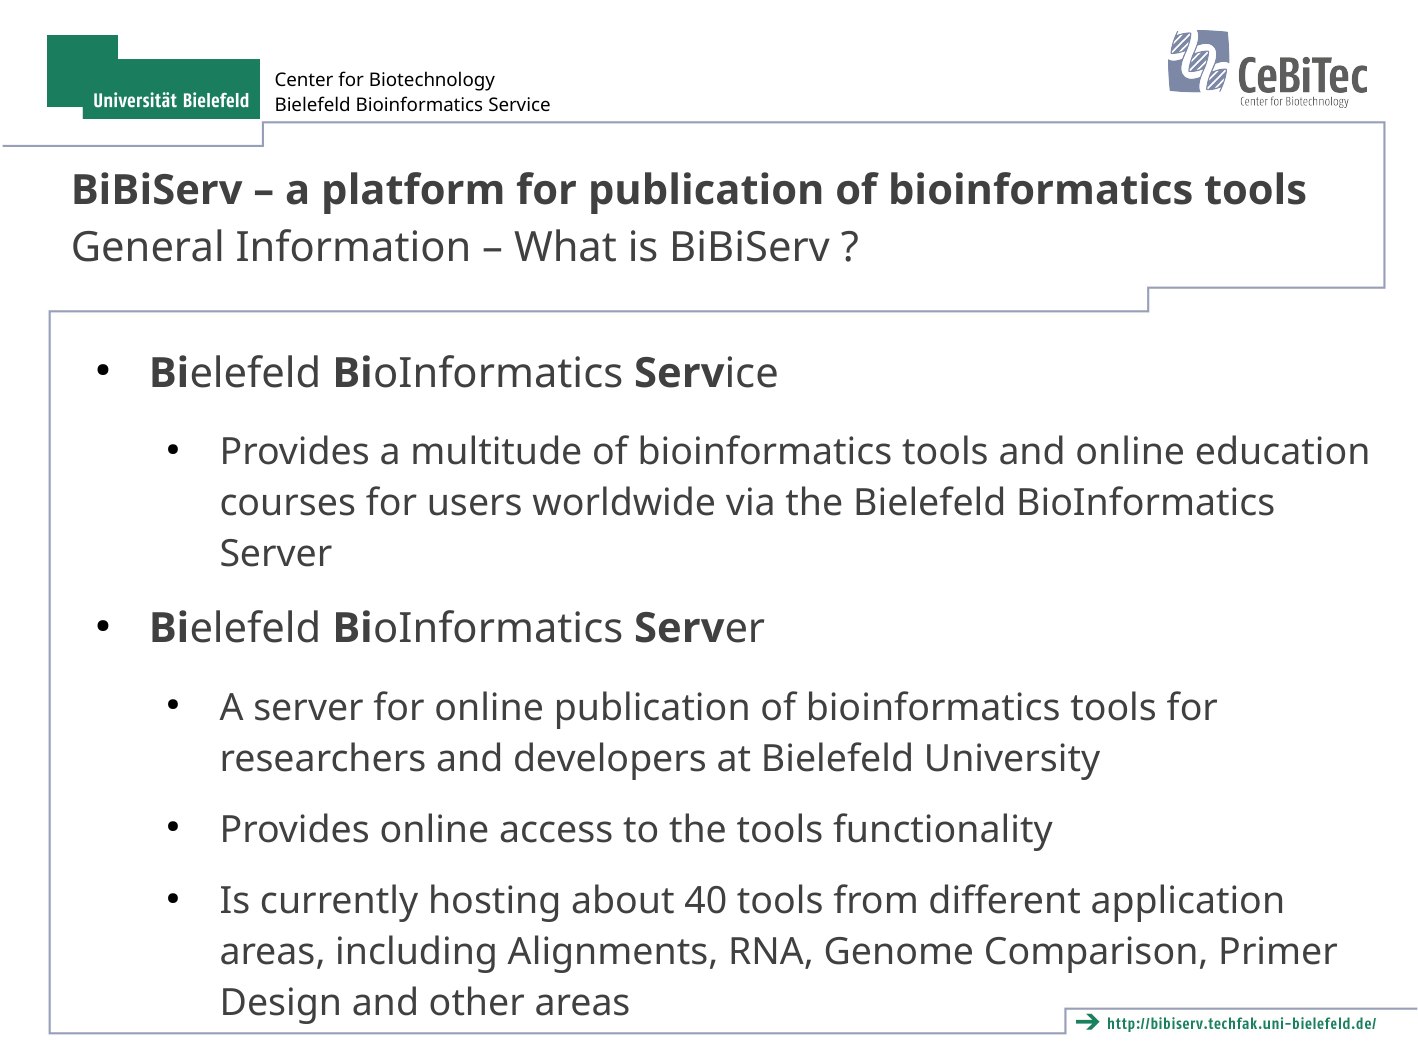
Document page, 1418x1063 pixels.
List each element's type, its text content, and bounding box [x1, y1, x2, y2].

picture [2, 3, 1418, 1063]
list Bielefeld BioInformatics Service Provides a multitude of bioinformatics tools and online education courses for users worldwide via the Bielefeld BioInformatics Server Bielefeld BioInformatics Server A server for online publication of bioinformatics tools for researchers and developers at Bielefeld University Provides online access to the tools functionality Is currently hosting about 40 tools from different application areas, including Alignments, RNA, Genome Comparison, Primer Design and other areas [77, 342, 1376, 942]
title BiBiServ – a platform for publication of bioinformatics tools General Information – What is BiBiServ ? [70, 166, 1359, 268]
